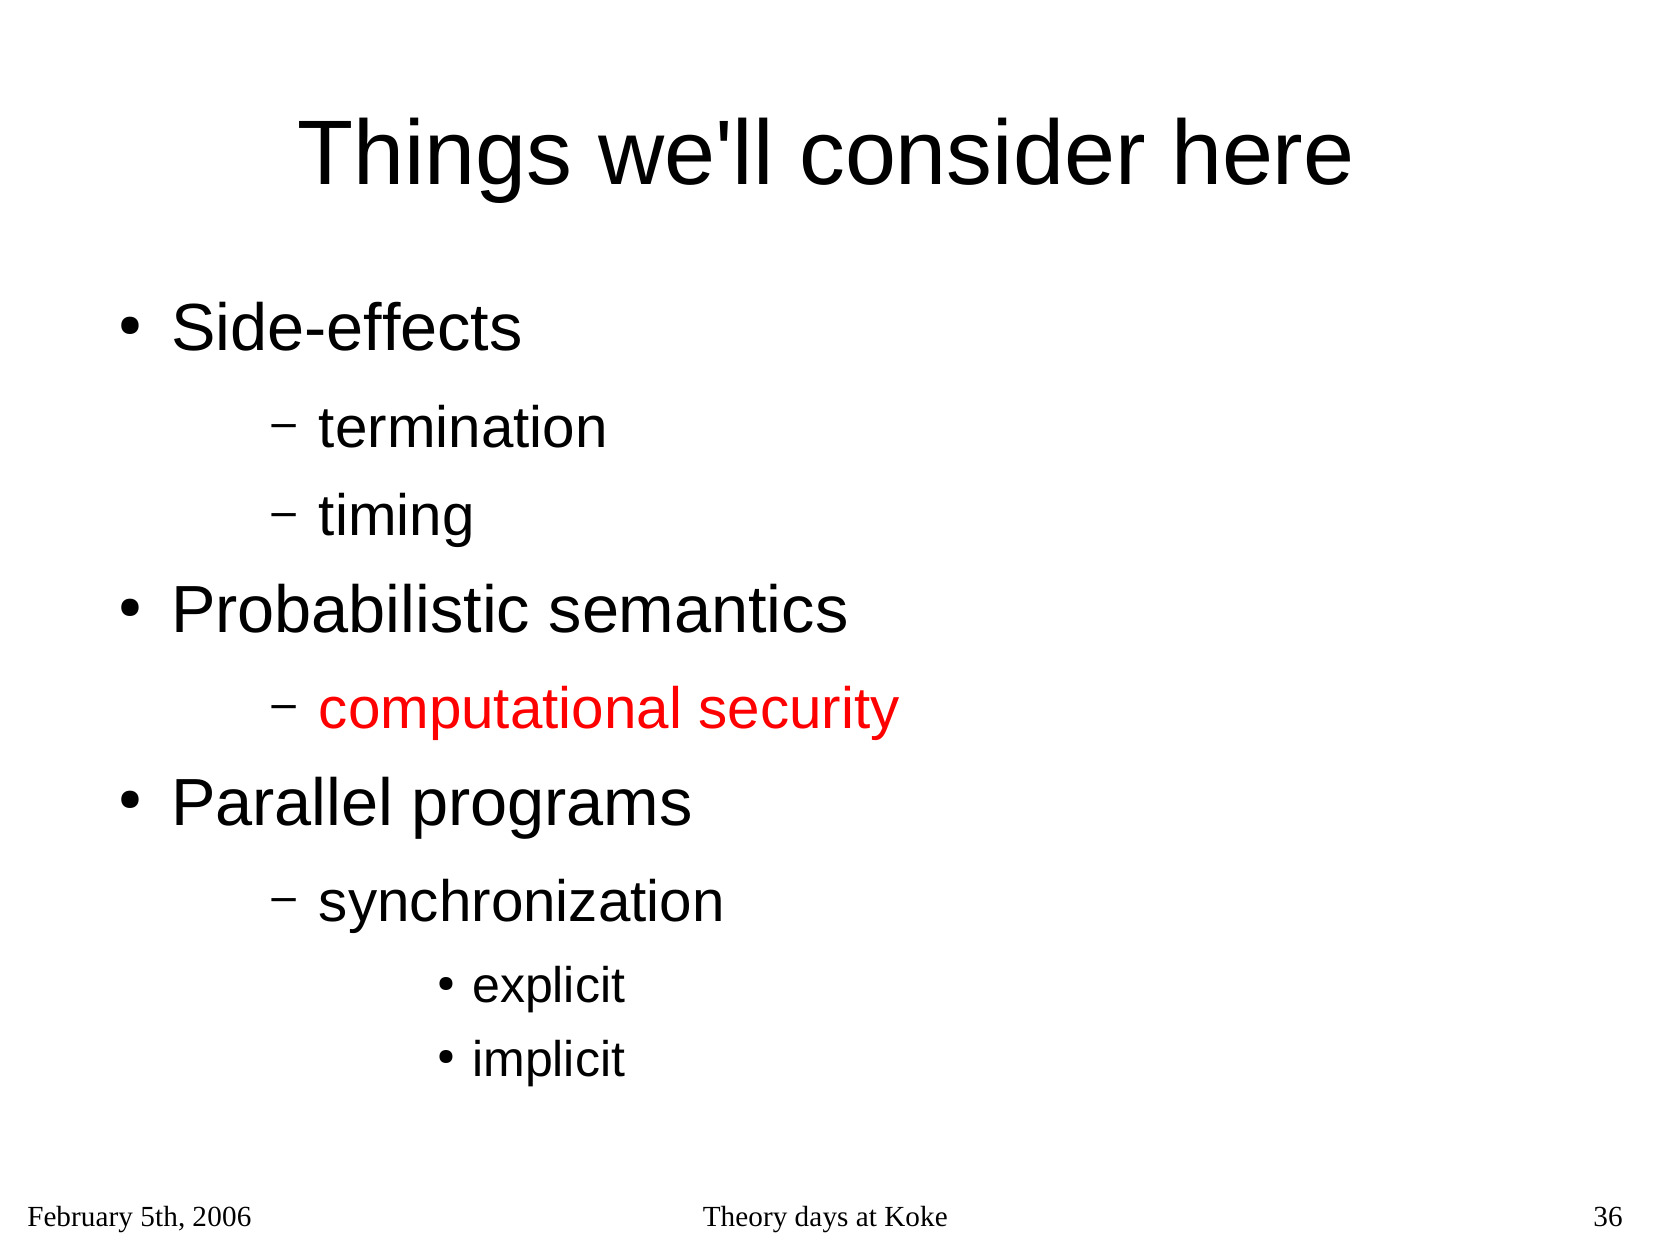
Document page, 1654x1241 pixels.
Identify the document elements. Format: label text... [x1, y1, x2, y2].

list Side-effects termination timing Probabilistic semantics computational security Parallel programs synchronization explicit implicit [82, 290, 1571, 1109]
title Things we'll consider here [82, 49, 1571, 257]
